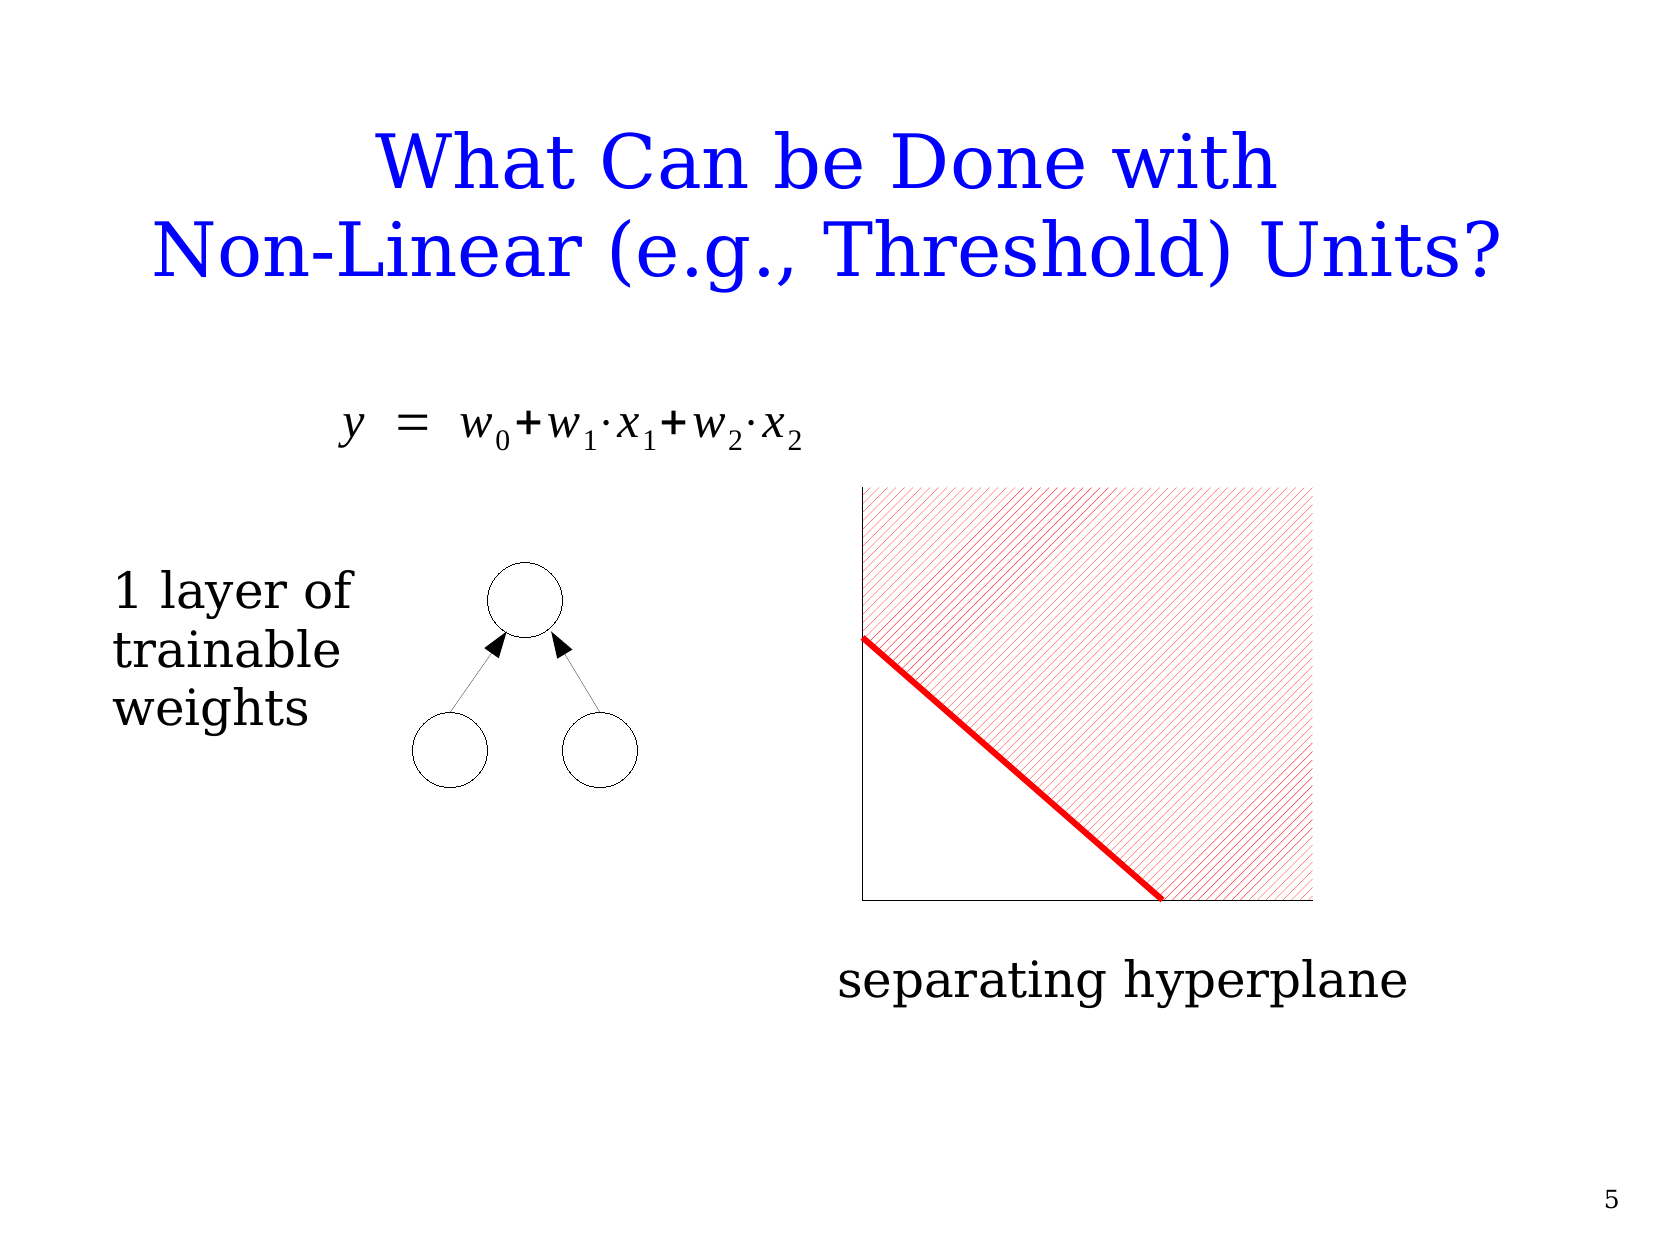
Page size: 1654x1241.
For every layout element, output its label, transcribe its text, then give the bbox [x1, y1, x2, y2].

text_box separating hyperplane [837, 951, 1411, 1010]
text_box 1 layer of trainable weights [112, 562, 488, 741]
title What Can be Done with Non-Linear (e.g., Threshold) Units? [121, 102, 1534, 310]
chart [329, 393, 809, 457]
text_box [862, 487, 1313, 901]
